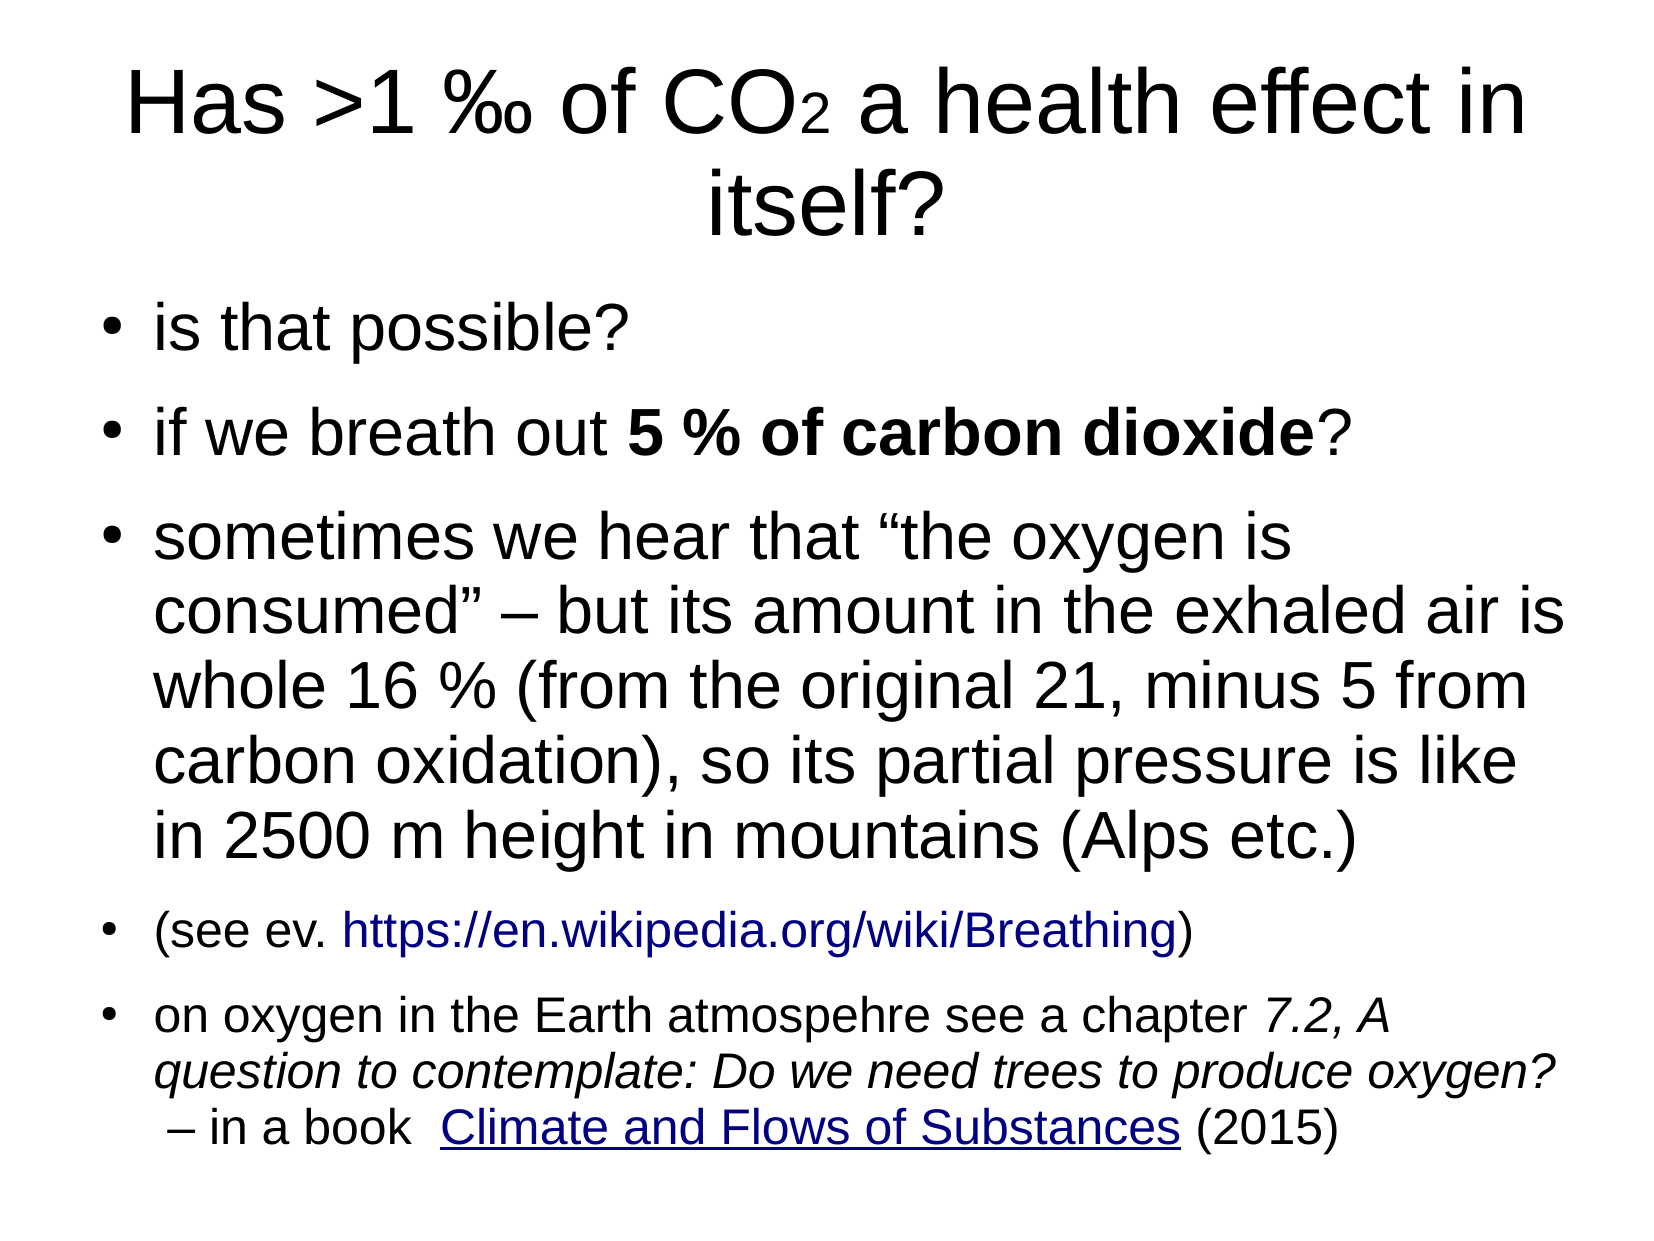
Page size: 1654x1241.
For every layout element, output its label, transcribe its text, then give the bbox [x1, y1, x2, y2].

title Has >1 ‰ of CO2 a health effect in itself? [82, 49, 1571, 257]
list is that possible? if we breath out 5 % of carbon dioxide? sometimes we hear that “the oxygen is consumed” – but its amount in the exhaled air is whole 16 % (from the original 21, minus 5 from carbon oxidation), so its partial pressure is like in 2500 m height in mountains (Alps etc.) (see ev. https://en.wikipedia.org/wiki/Breathing) on oxygen in the Earth atmospehre see a chapter 7.2, A question to contemplate: Do we need trees to produce oxygen? – in a book Climate and Flows of Substances (2015) [82, 290, 1571, 1238]
